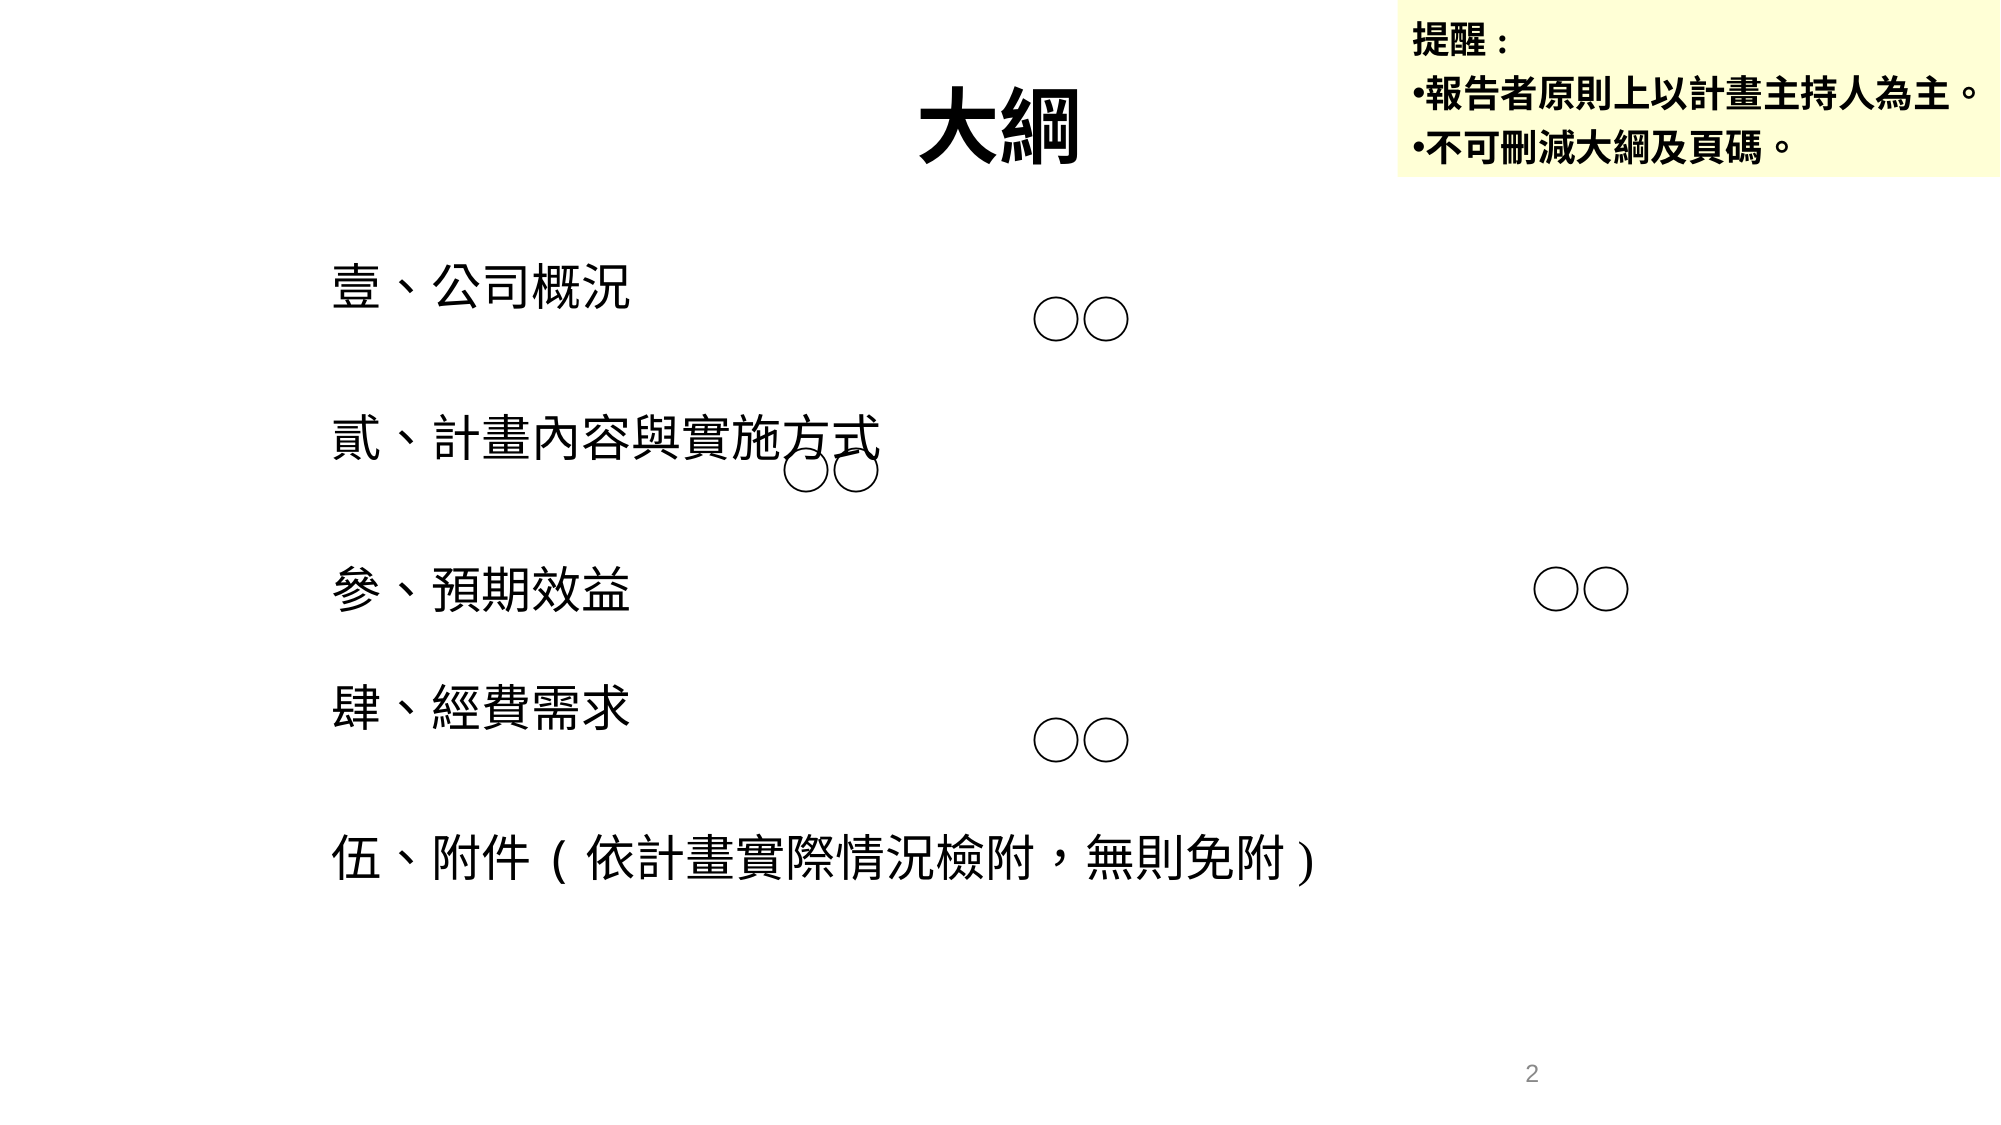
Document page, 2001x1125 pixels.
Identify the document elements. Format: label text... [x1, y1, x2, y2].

text_box 壹、公司概況 ○○ 貳、計畫內容與實施方式 ○○ 參、預期效益 ○○ 肆、經費需求 ○○ 伍、附件(依計畫實際情況檢附，無則免附) [316, 215, 1684, 1031]
text_box 2 [1510, 1042, 1977, 1103]
text_box 提醒: 報告者原則上以計畫主持人為主。 不可刪減大綱及頁碼。 [1398, 0, 2000, 177]
title 大綱 [99, 45, 1900, 204]
